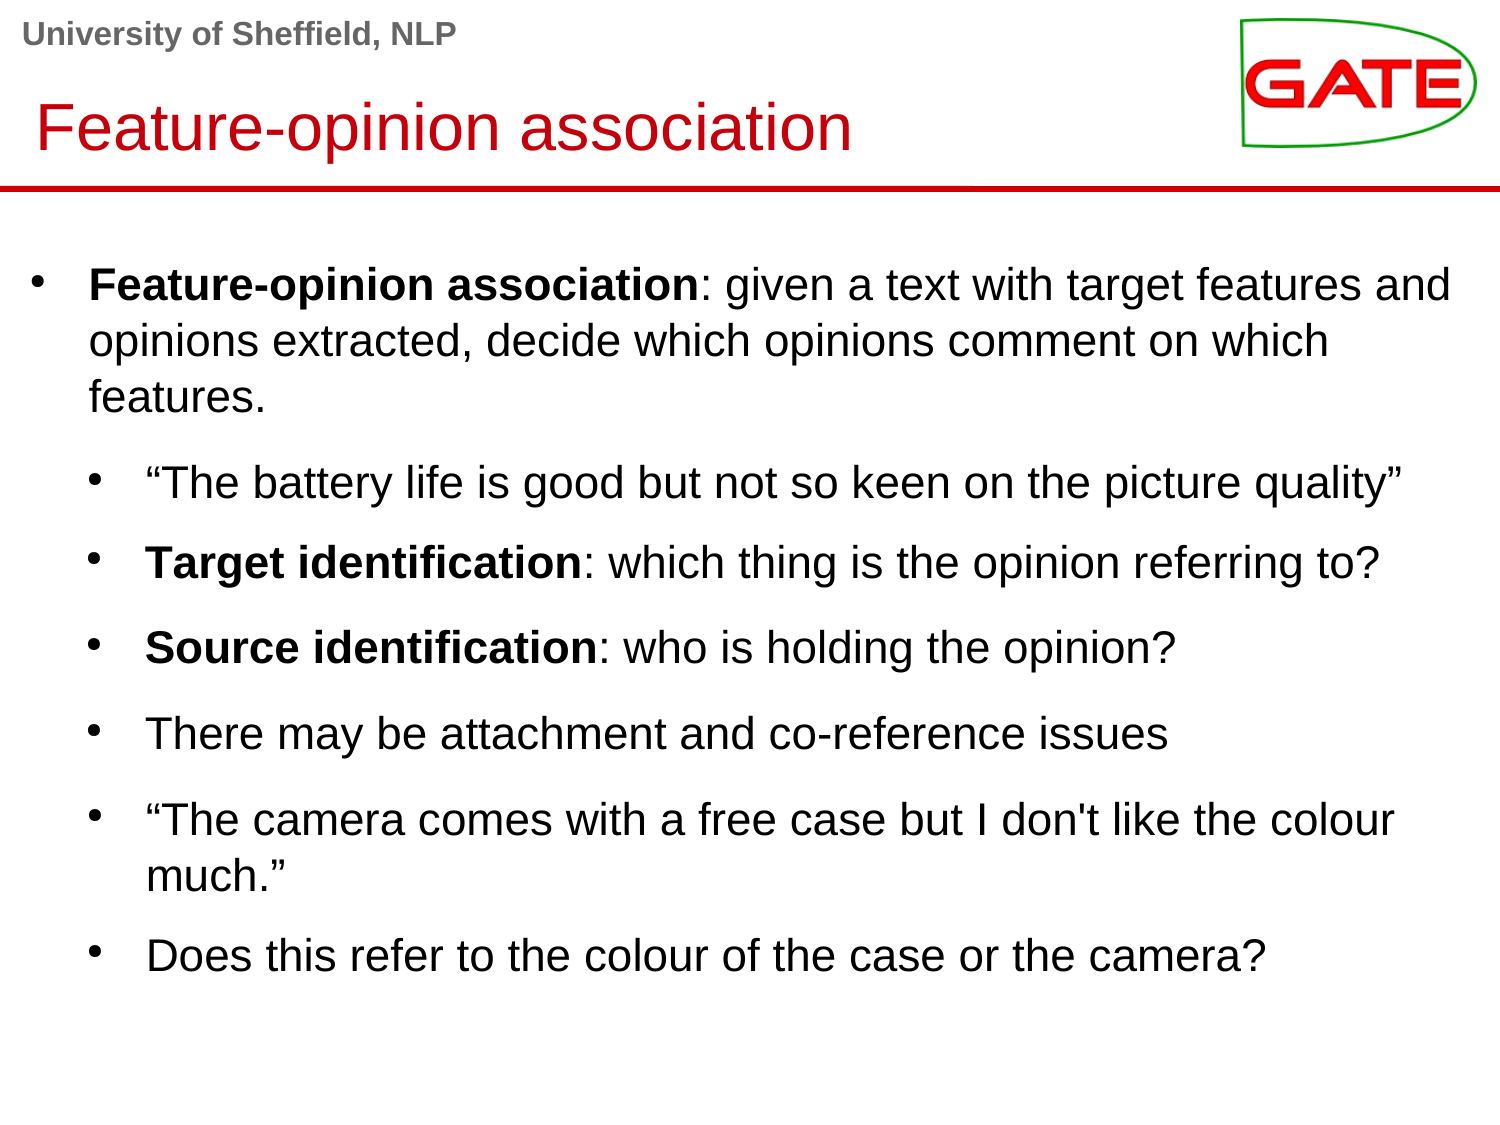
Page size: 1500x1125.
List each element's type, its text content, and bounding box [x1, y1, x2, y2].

picture [1240, 18, 1477, 148]
list Feature-opinion association: given a text with target features and opinions extracted, decide which opinions comment on which features. “The battery life is good but not so keen on the picture quality” Target identification: which thing is the opinion referring to? Source identification: who is holding the opinion? There may be attachment and co-reference issues “The camera comes with a free case but I don't like the colour much.” Does this refer to the colour of the case or the camera? [29, 253, 1477, 1063]
title Feature-opinion association [35, 31, 1274, 225]
